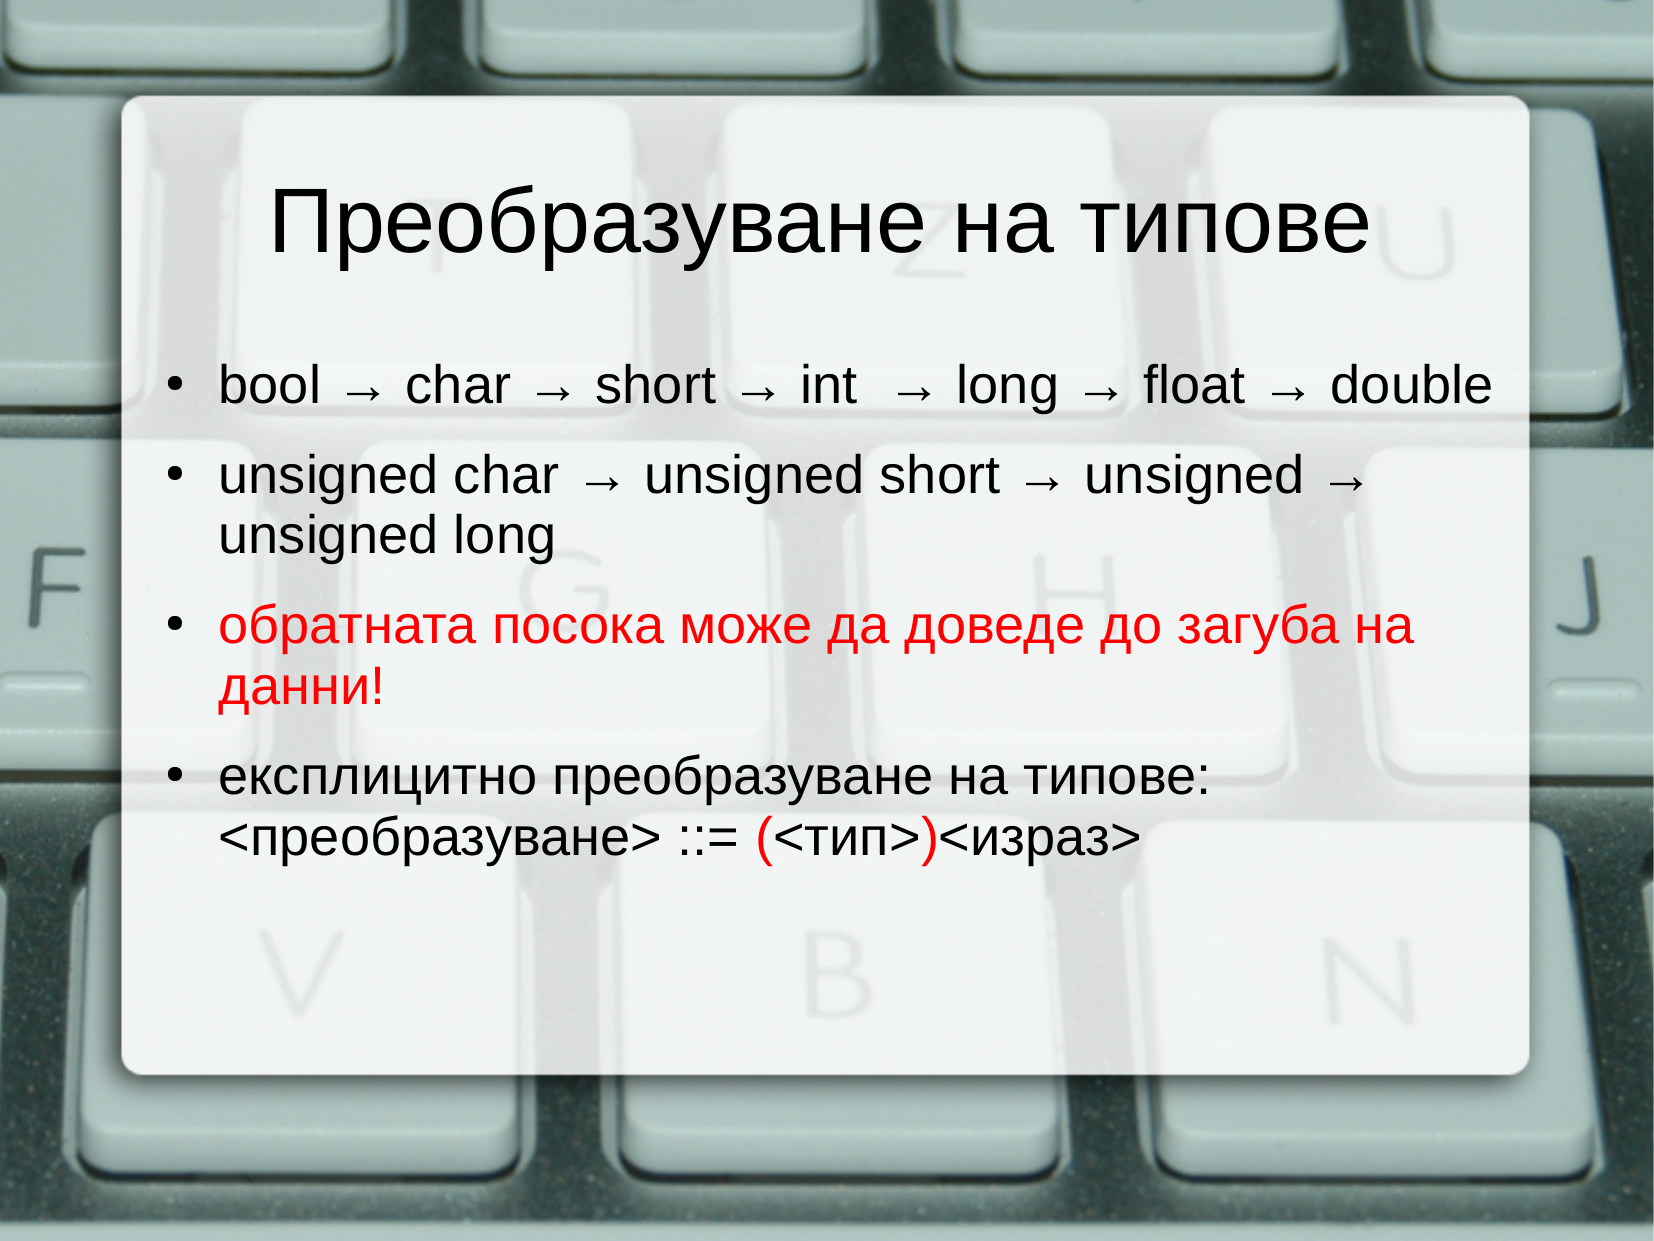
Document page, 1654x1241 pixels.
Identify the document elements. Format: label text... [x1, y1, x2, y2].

picture [0, 0, 1654, 1241]
list bool → char → short → int → long → float → double unsigned char → unsigned short → unsigned → unsigned long обратната посока може да доведе до загуба на данни! експлицитно преобразуване на типове: <преобразуване> ::= (<тип>)<израз> [147, 354, 1506, 1074]
title Преобразуване на типове [135, 117, 1506, 325]
